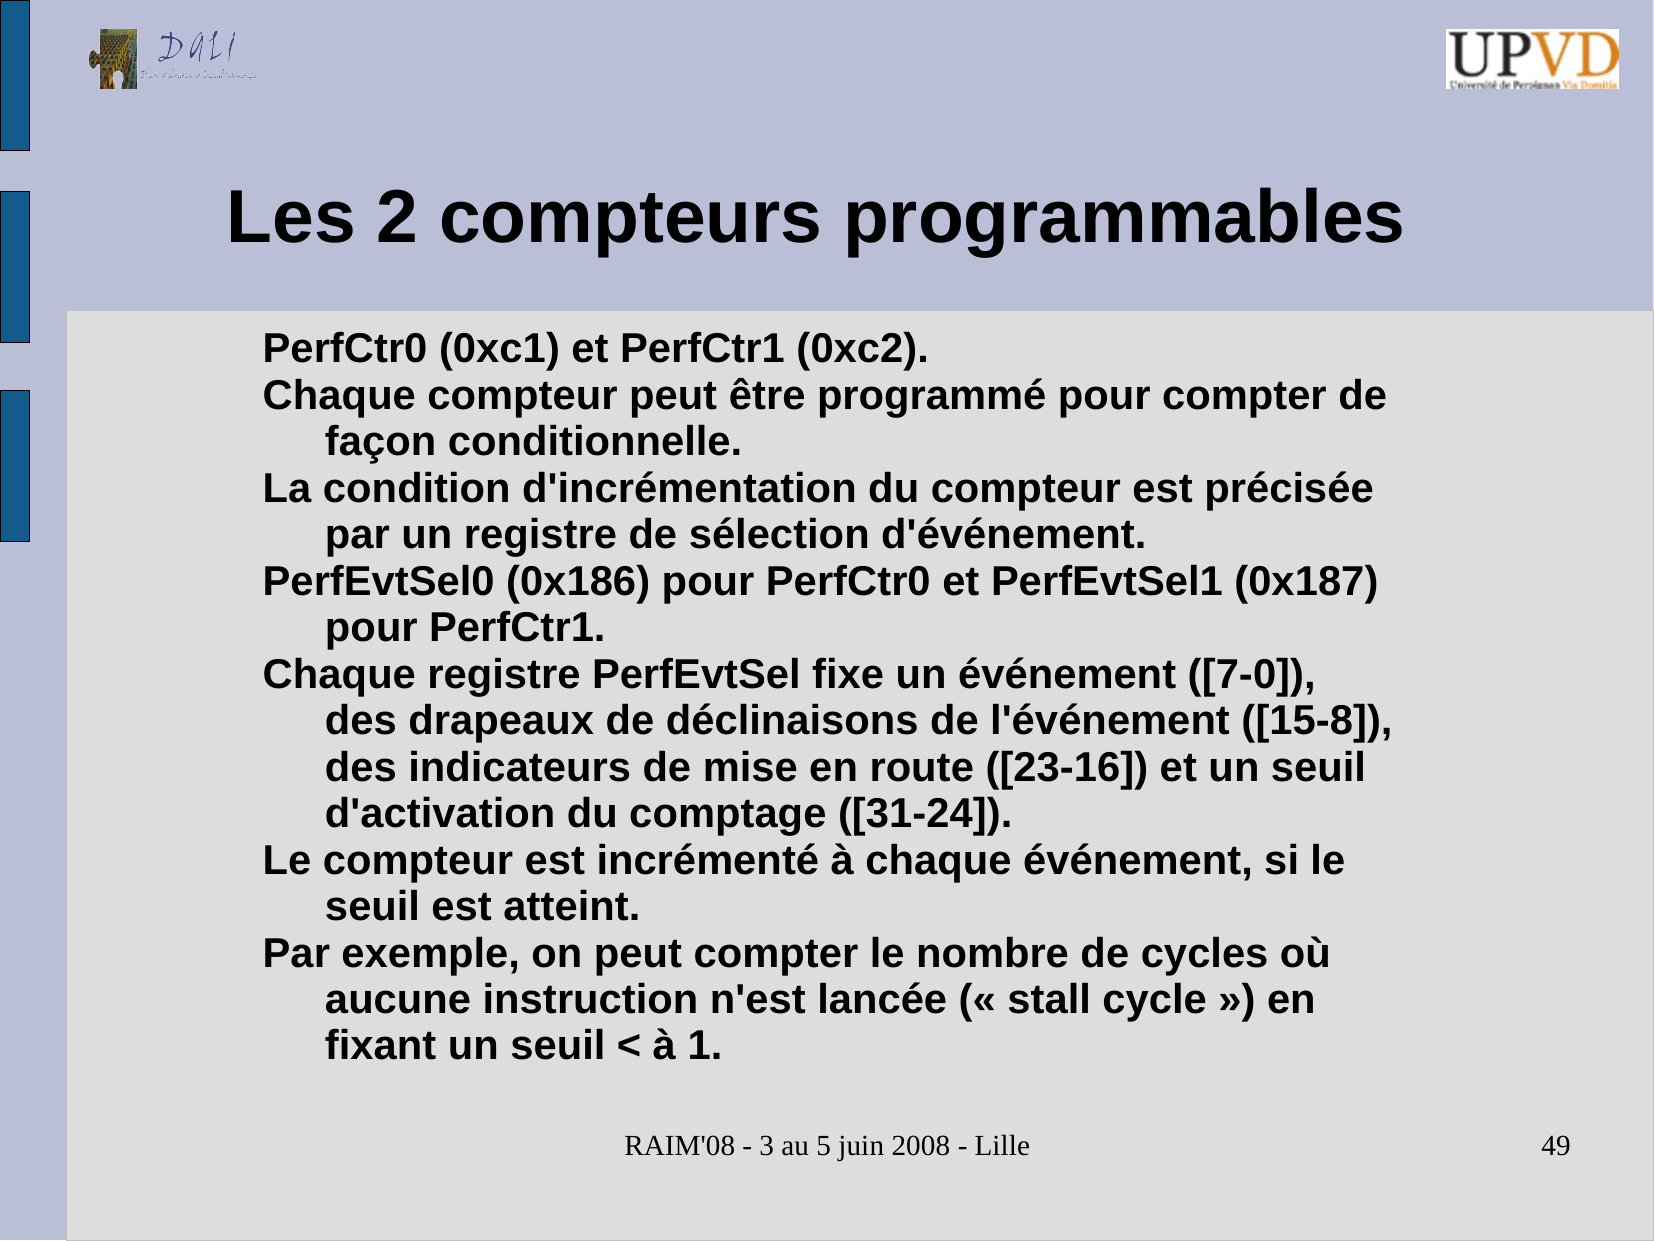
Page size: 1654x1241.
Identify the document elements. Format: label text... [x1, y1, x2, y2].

text_box Les 2 compteurs programmables [212, 166, 1422, 266]
picture [1446, 29, 1619, 89]
text_box PerfCtr0 (0xc1) et PerfCtr1 (0xc2). Chaque compteur peut être programmé pour compter de façon conditionnelle. La condition d'incrémentation du compteur est précisée par un registre de sélection d'événement. PerfEvtSel0 (0x186) pour PerfCtr0 et PerfEvtSel1 (0x187) pour PerfCtr1. Chaque registre PerfEvtSel fixe un événement ([7-0]), des drapeaux de déclinaisons de l'événement ([15-8]), des indicateurs de mise en route ([23-16]) et un seuil d'activation du comptage ([31-24]). Le compteur est incrémenté à chaque événement, si le seuil est atteint. Par exemple, on peut compter le nombre de cycles où aucune instruction n'est lancée (« stall cycle ») en fixant un seuil < à 1. [236, 317, 1418, 1093]
picture [88, 29, 261, 89]
